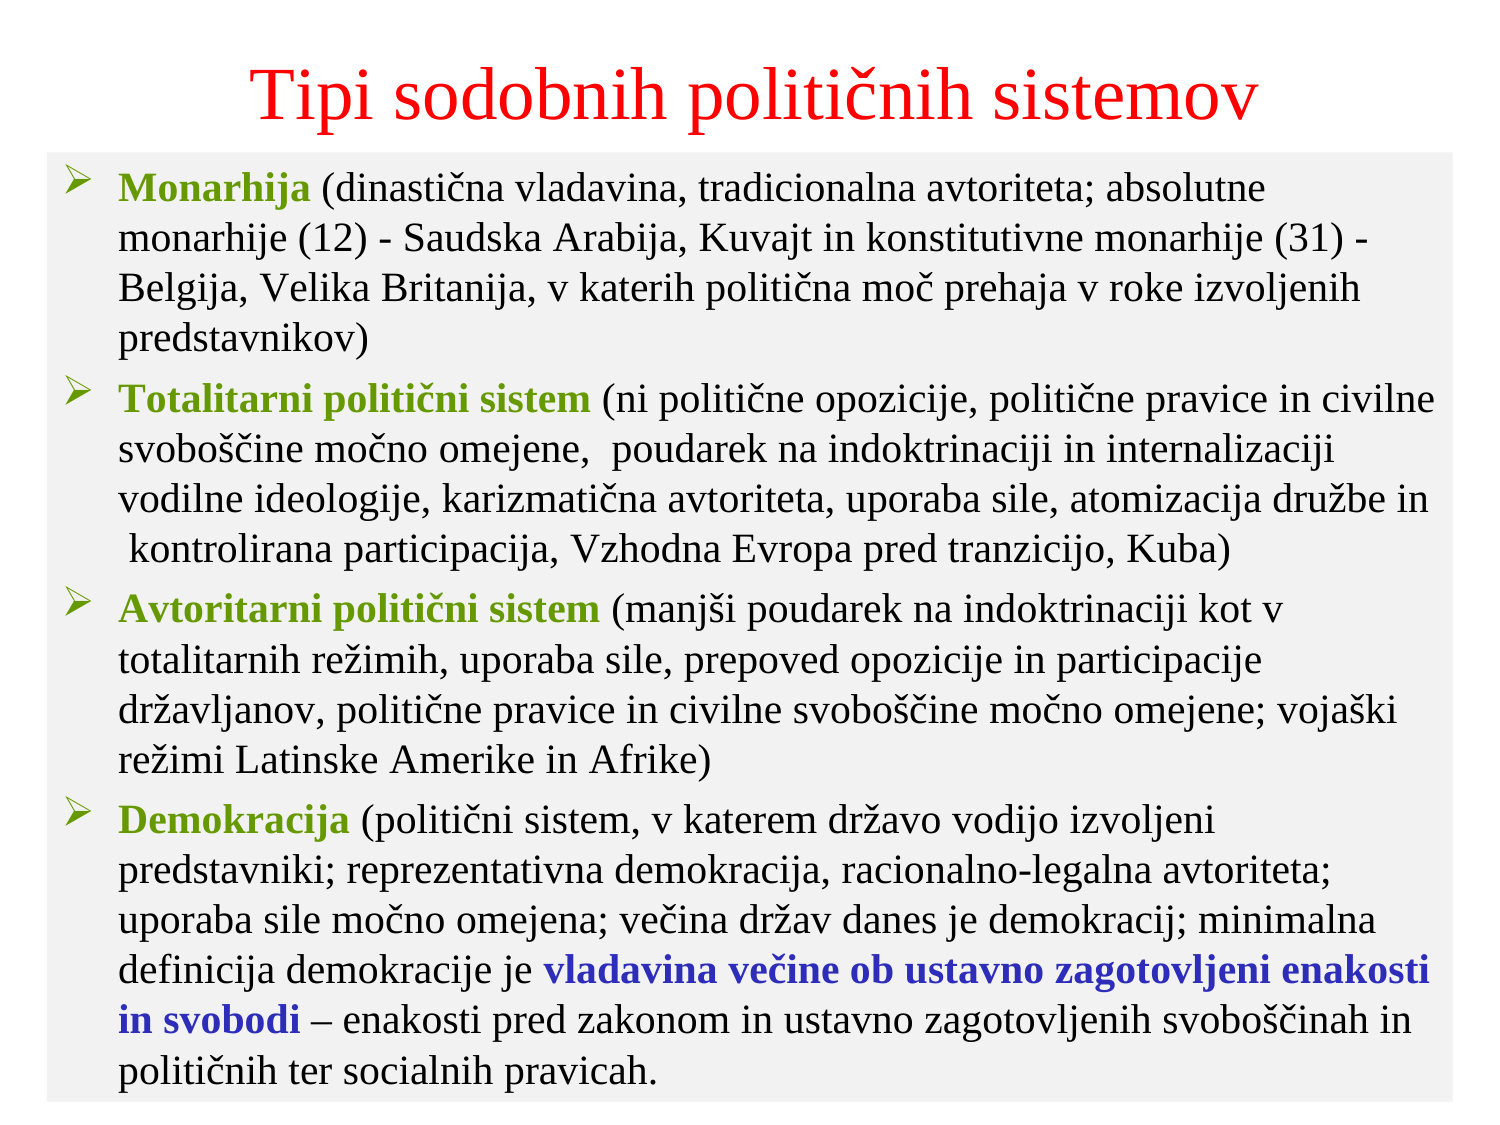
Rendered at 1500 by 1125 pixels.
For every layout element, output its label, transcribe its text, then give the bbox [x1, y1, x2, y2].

title Tipi sodobnih političnih sistemov [117, 37, 1393, 143]
list Monarhija (dinastična vladavina, tradicionalna avtoriteta; absolutne monarhije (12) - Saudska Arabija, Kuvajt in konstitutivne monarhije (31) - Belgija, Velika Britanija, v katerih politična moč prehaja v roke izvoljenih predstavnikov) Totalitarni politični sistem (ni politične opozicije, politične pravice in civilne svoboščine močno omejene, poudarek na indoktrinaciji in internalizaciji vodilne ideologije, karizmatična avtoriteta, uporaba sile, atomizacija družbe in kontrolirana participacija, Vzhodna Evropa pred tranzicijo, Kuba) Avtoritarni politični sistem (manjši poudarek na indoktrinaciji kot v totalitarnih režimih, uporaba sile, prepoved opozicije in participacije državljanov, politične pravice in civilne svoboščine močno omejene; vojaški režimi Latinske Amerike in Afrike) Demokracija (politični sistem, v katerem državo vodijo izvoljeni predstavniki; reprezentativna demokracija, racionalno-legalna avtoriteta; uporaba sile močno omejena; večina držav danes je demokracij; minimalna definicija demokracije je vladavina večine ob ustavno zagotovljeni enakosti in svobodi – enakosti pred zakonom in ustavno zagotovljenih svoboščinah in političnih ter socialnih pravicah. [46, 152, 1453, 1102]
